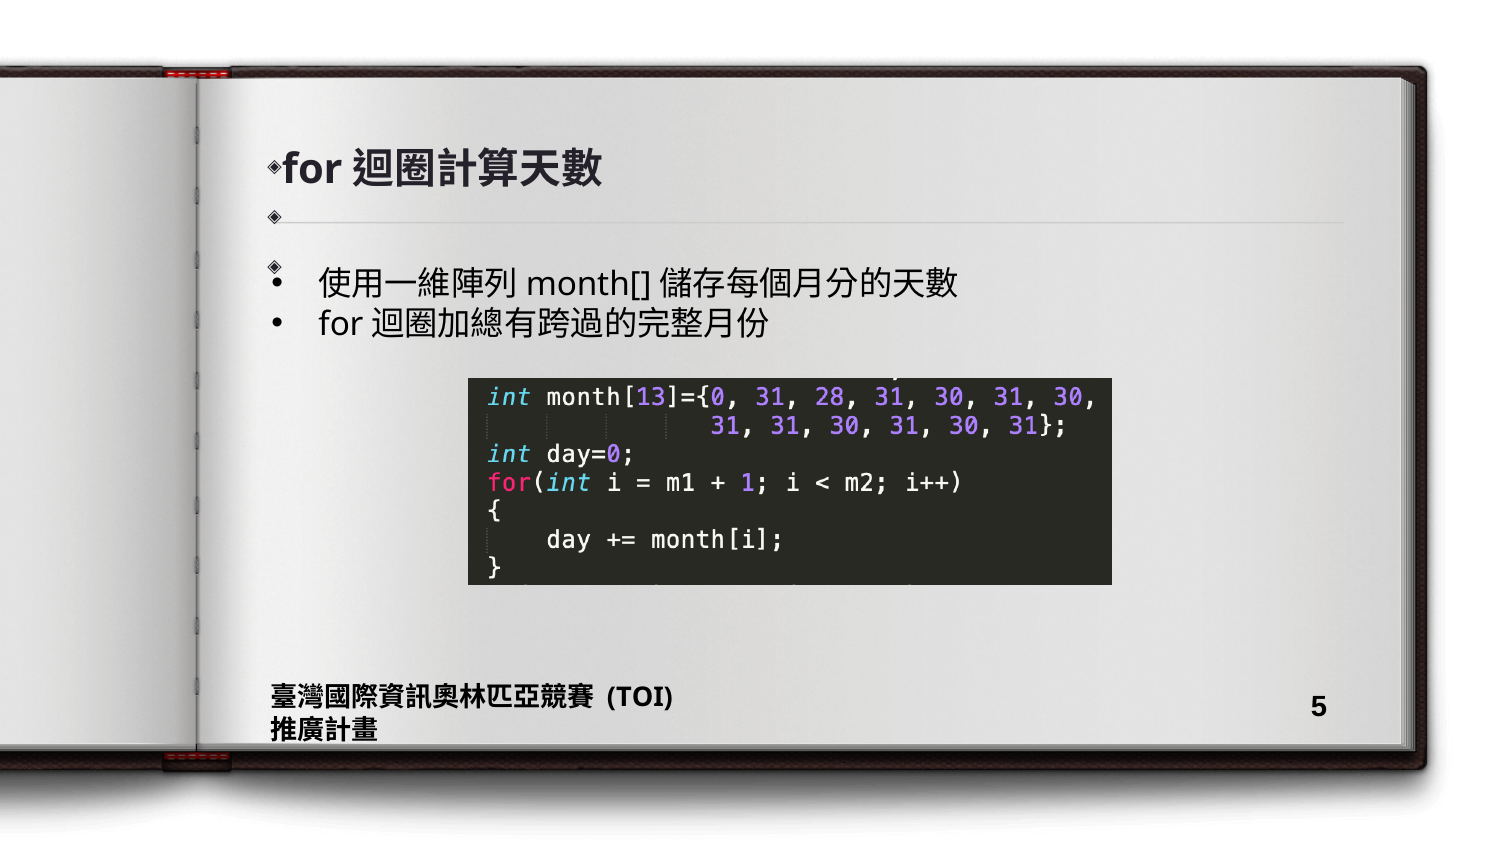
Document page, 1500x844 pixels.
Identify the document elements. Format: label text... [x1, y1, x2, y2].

text_box for迴圈計算天數 [252, 126, 746, 216]
text_box [1295, 672, 1386, 737]
text_box 使用一維陣列month[]儲存每個月分的天數 for迴圈加總有跨過的完整月份 [256, 255, 1323, 628]
picture [468, 378, 1112, 585]
